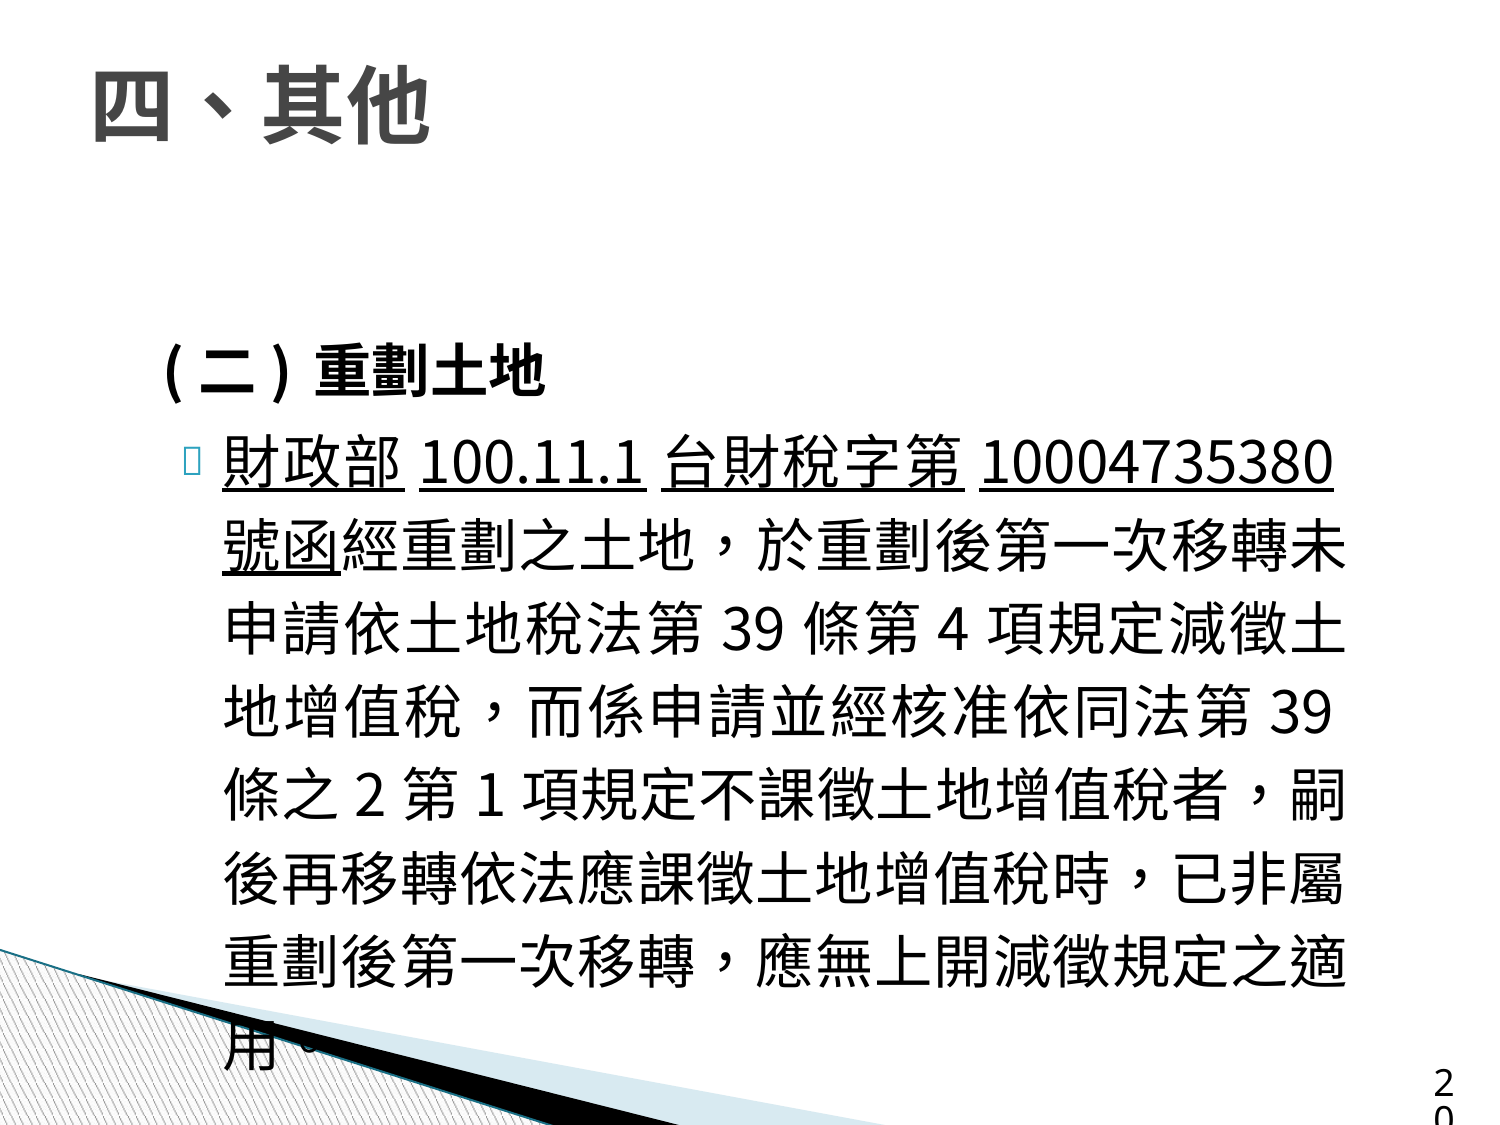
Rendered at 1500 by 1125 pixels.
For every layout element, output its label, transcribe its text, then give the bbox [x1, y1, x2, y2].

picture [254, 1039, 269, 1049]
picture [235, 1027, 249, 1035]
picture [235, 1039, 249, 1049]
picture [0, 952, 543, 1125]
slide_number <編號> [1418, 1051, 1479, 1112]
list (二)重劃土地 財政部100.11.1台財稅字第10004735380號函經重劃之土地，於重劃後第一次移轉未申請依土地稅法第39條第4項規定減徵土地增值稅，而係申請並經核准依同法第39條之2第1項規定不課徵土地增值稅者，嗣後再移轉依法應課徵土地增值稅時，已非屬重劃後第一次移轉，應無上開減徵規定之適用。 [147, 326, 1363, 1012]
title 四、其他 [75, 45, 1425, 233]
